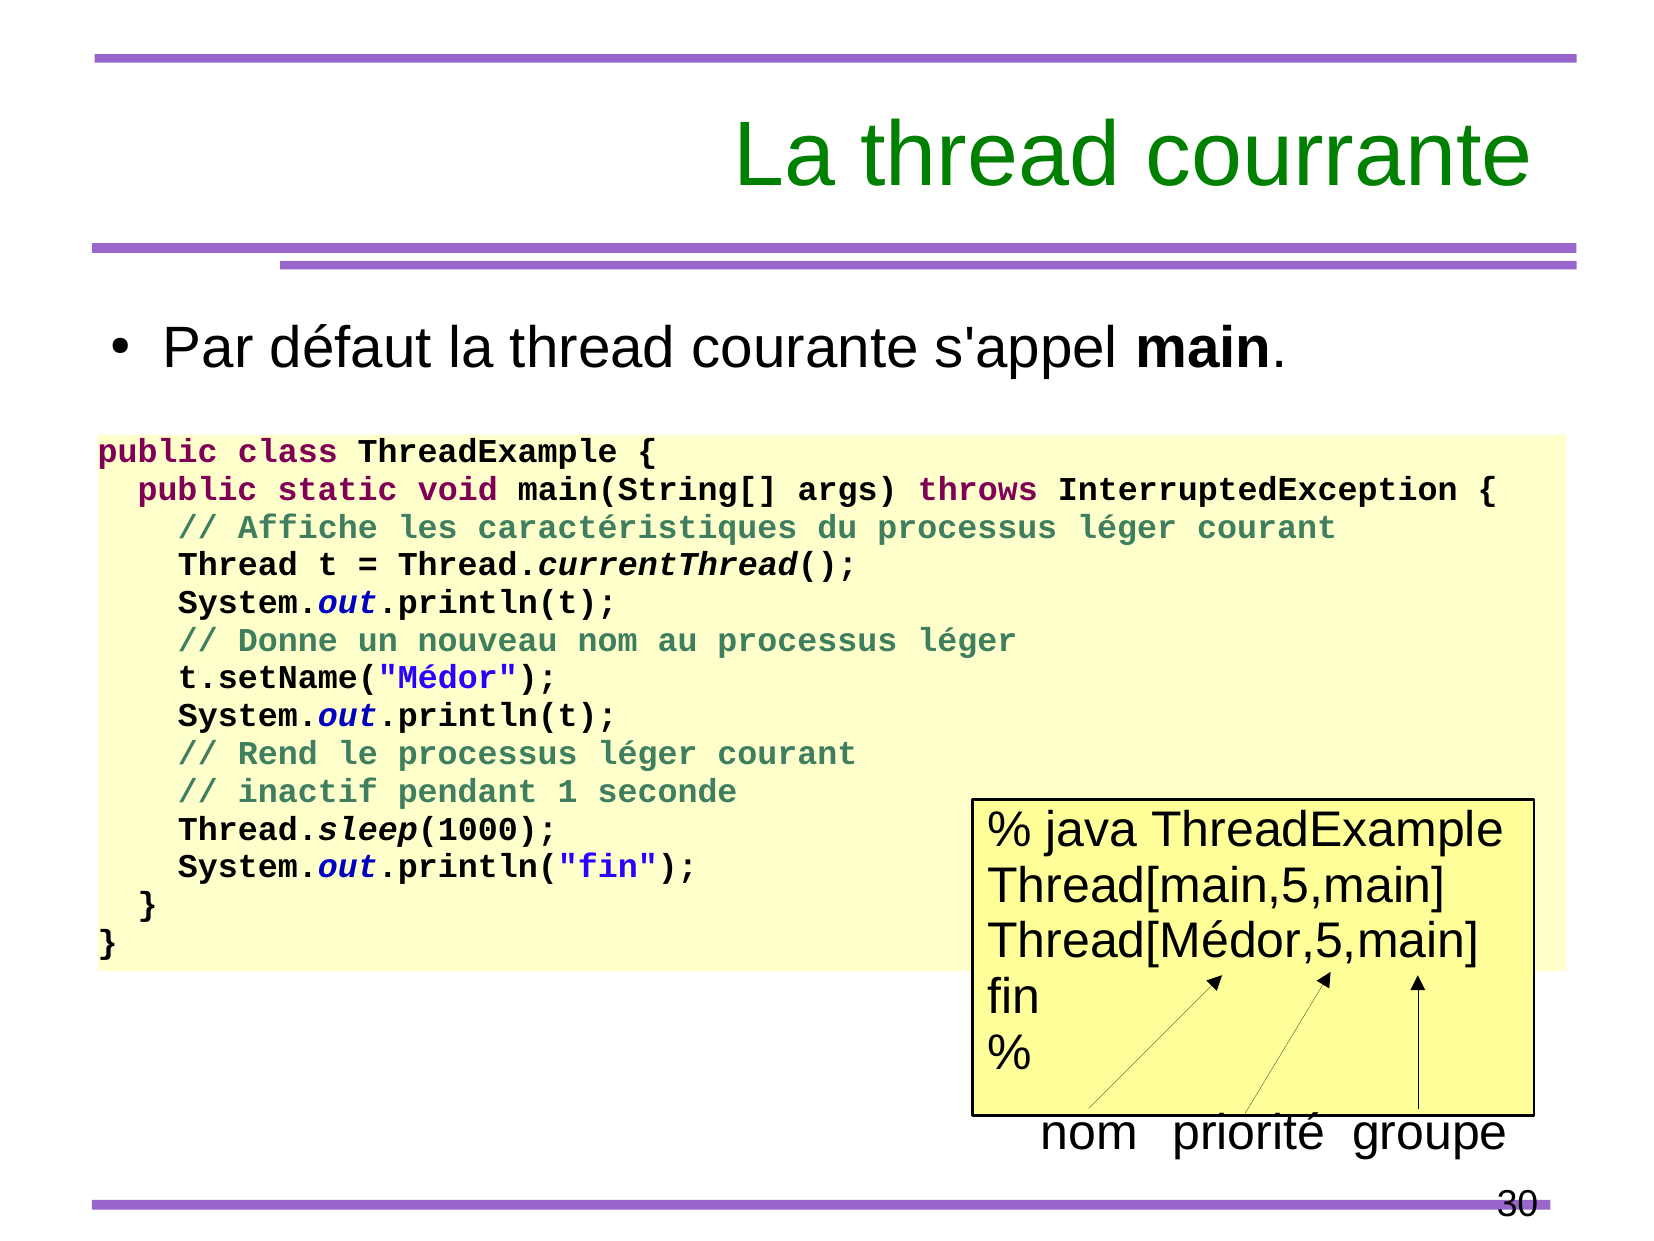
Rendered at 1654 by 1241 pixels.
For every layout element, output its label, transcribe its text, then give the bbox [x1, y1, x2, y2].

text_box priorité [1172, 1104, 1327, 1168]
title La thread courrante [121, 49, 1534, 257]
text_box % java ThreadExample Thread[main,5,main] Thread[Médor,5,main] fin % [972, 799, 1535, 1116]
text_box groupe [1352, 1104, 1510, 1168]
text_box public class ThreadExample { public static void main(String[] args) throws InterruptedException { // Affiche les caractéristiques du processus léger courant Thread t = Thread.currentThread(); System.out.println(t); // Donne un nouveau nom au processus léger t.setName("Médor"); System.out.println(t); // Rend le processus léger courant // inactif pendant 1 seconde Thread.sleep(1000); System.out.println("fin"); } } [97, 434, 1567, 972]
text_box nom [1040, 1104, 1139, 1168]
list Par défaut la thread courante s'appel main. [92, 315, 1563, 419]
